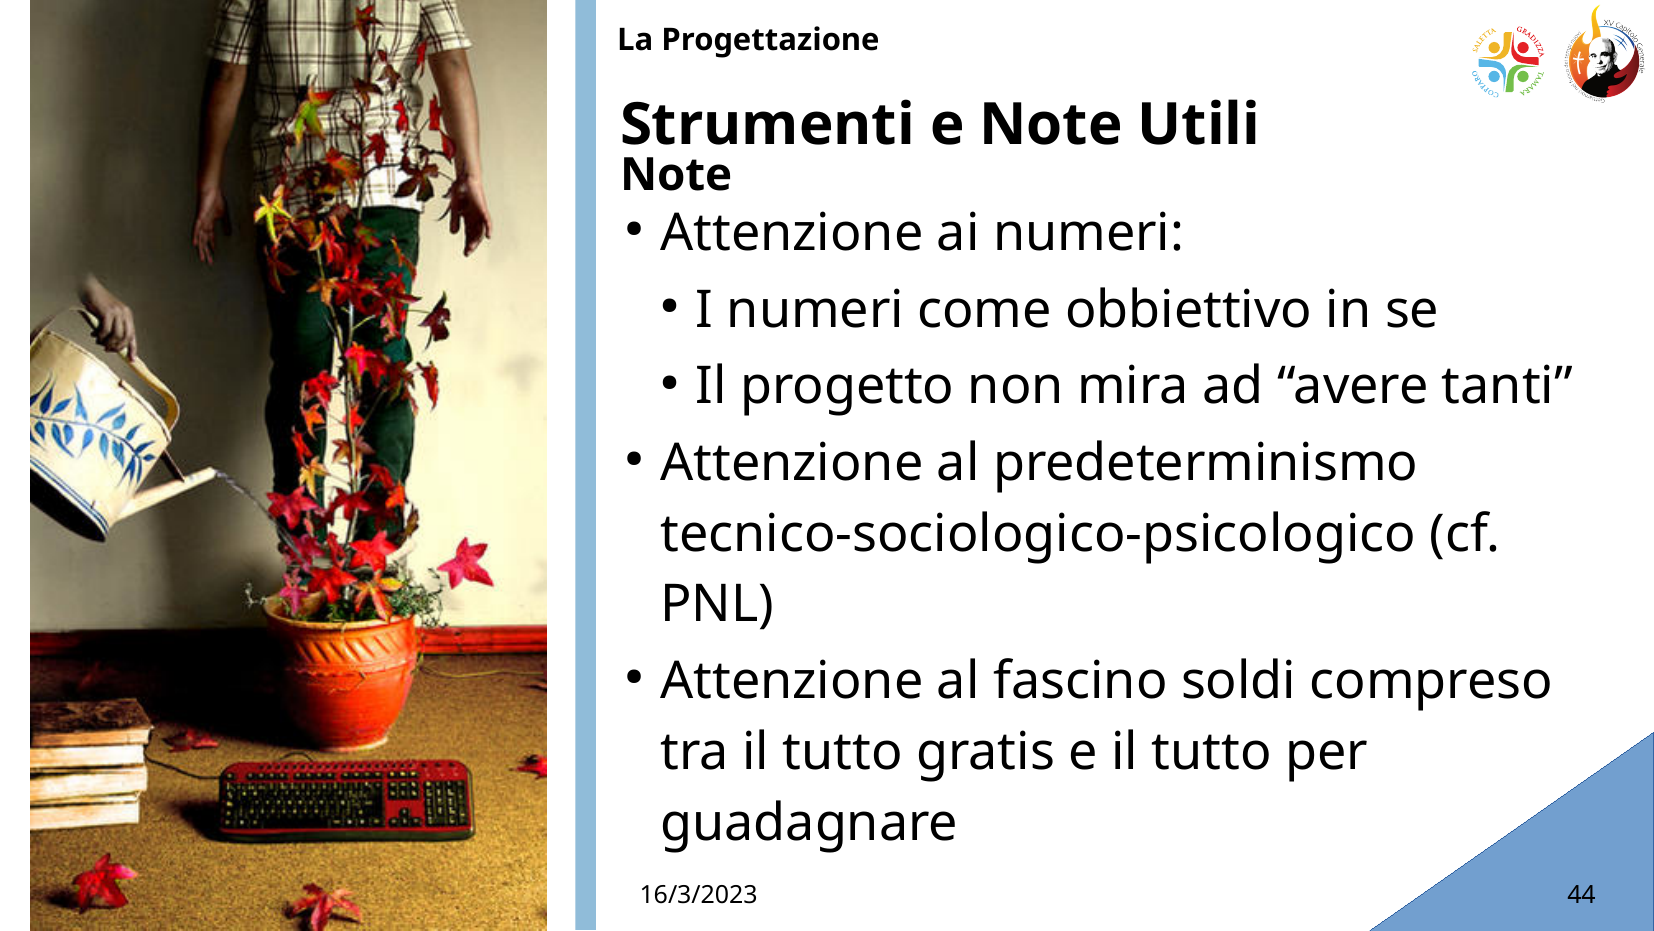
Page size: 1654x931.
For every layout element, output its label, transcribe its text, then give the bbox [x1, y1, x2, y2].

title Note [620, 154, 1617, 189]
picture [1563, 4, 1646, 103]
picture [30, 0, 547, 931]
subtitle Attenzione ai numeri: I numeri come obbiettivo in se Il progetto non mira ad “avere tanti” Attenzione al predeterminismo tecnico-sociologico-psicologico (cf. PNL) Attenzione al fascino soldi compreso tra il tutto gratis e il tutto per guadagnare [624, 194, 1602, 891]
text_box La Progettazione [602, 9, 1335, 63]
title Strumenti e Note Utili [620, 82, 1617, 154]
